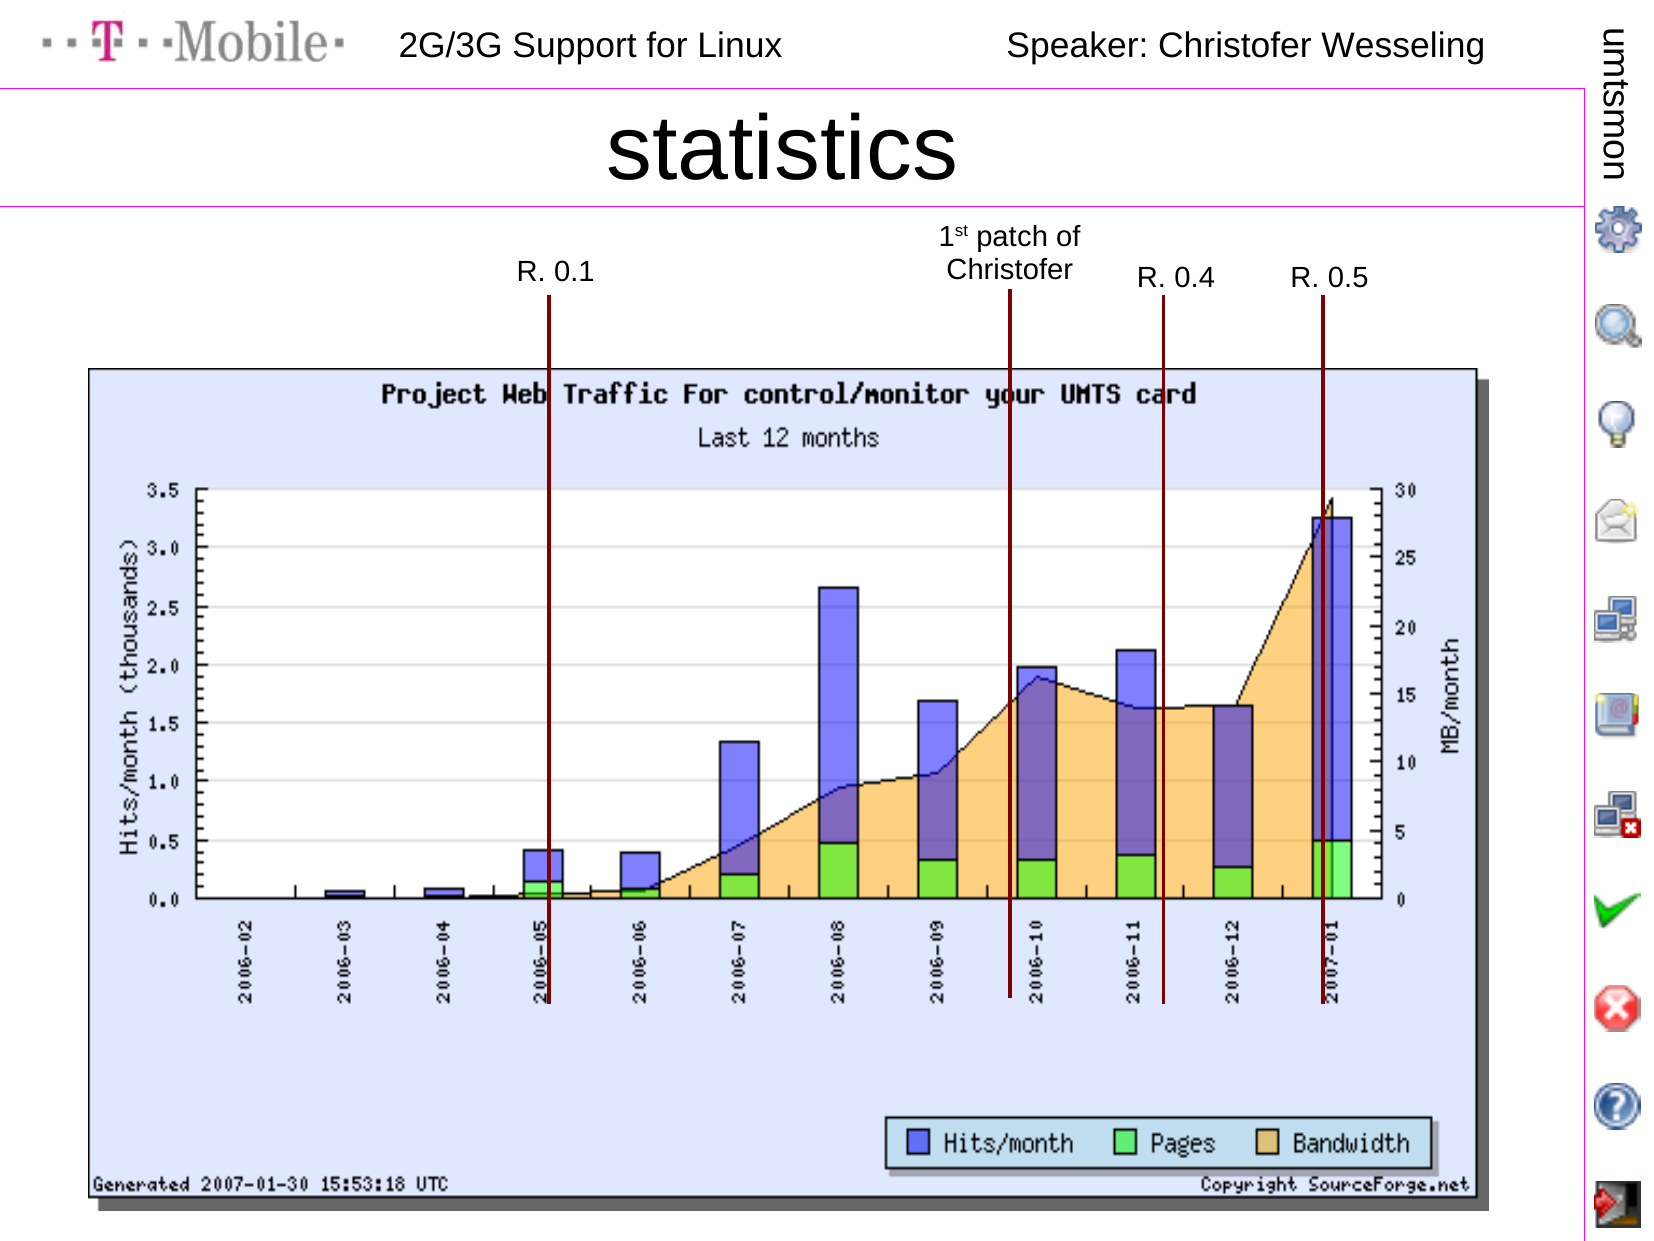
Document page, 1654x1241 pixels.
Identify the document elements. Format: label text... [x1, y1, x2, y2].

picture [1594, 693, 1641, 740]
picture [1594, 1083, 1641, 1130]
picture [1594, 985, 1641, 1032]
picture [1594, 401, 1641, 448]
picture [1594, 499, 1641, 546]
text_box 1st patch of Christofer [909, 212, 1111, 301]
picture [1595, 304, 1642, 351]
title statistics [0, 90, 1565, 205]
picture [88, 368, 1489, 1211]
text_box R. 0.4 [1122, 253, 1235, 306]
text_box R. 0.5 [1275, 253, 1388, 305]
text_box R. 0.1 [501, 247, 615, 299]
picture [1594, 1181, 1641, 1228]
picture [1594, 791, 1641, 838]
picture [1594, 888, 1641, 935]
picture [11, 6, 365, 77]
picture [1594, 596, 1641, 643]
picture [1595, 206, 1642, 253]
